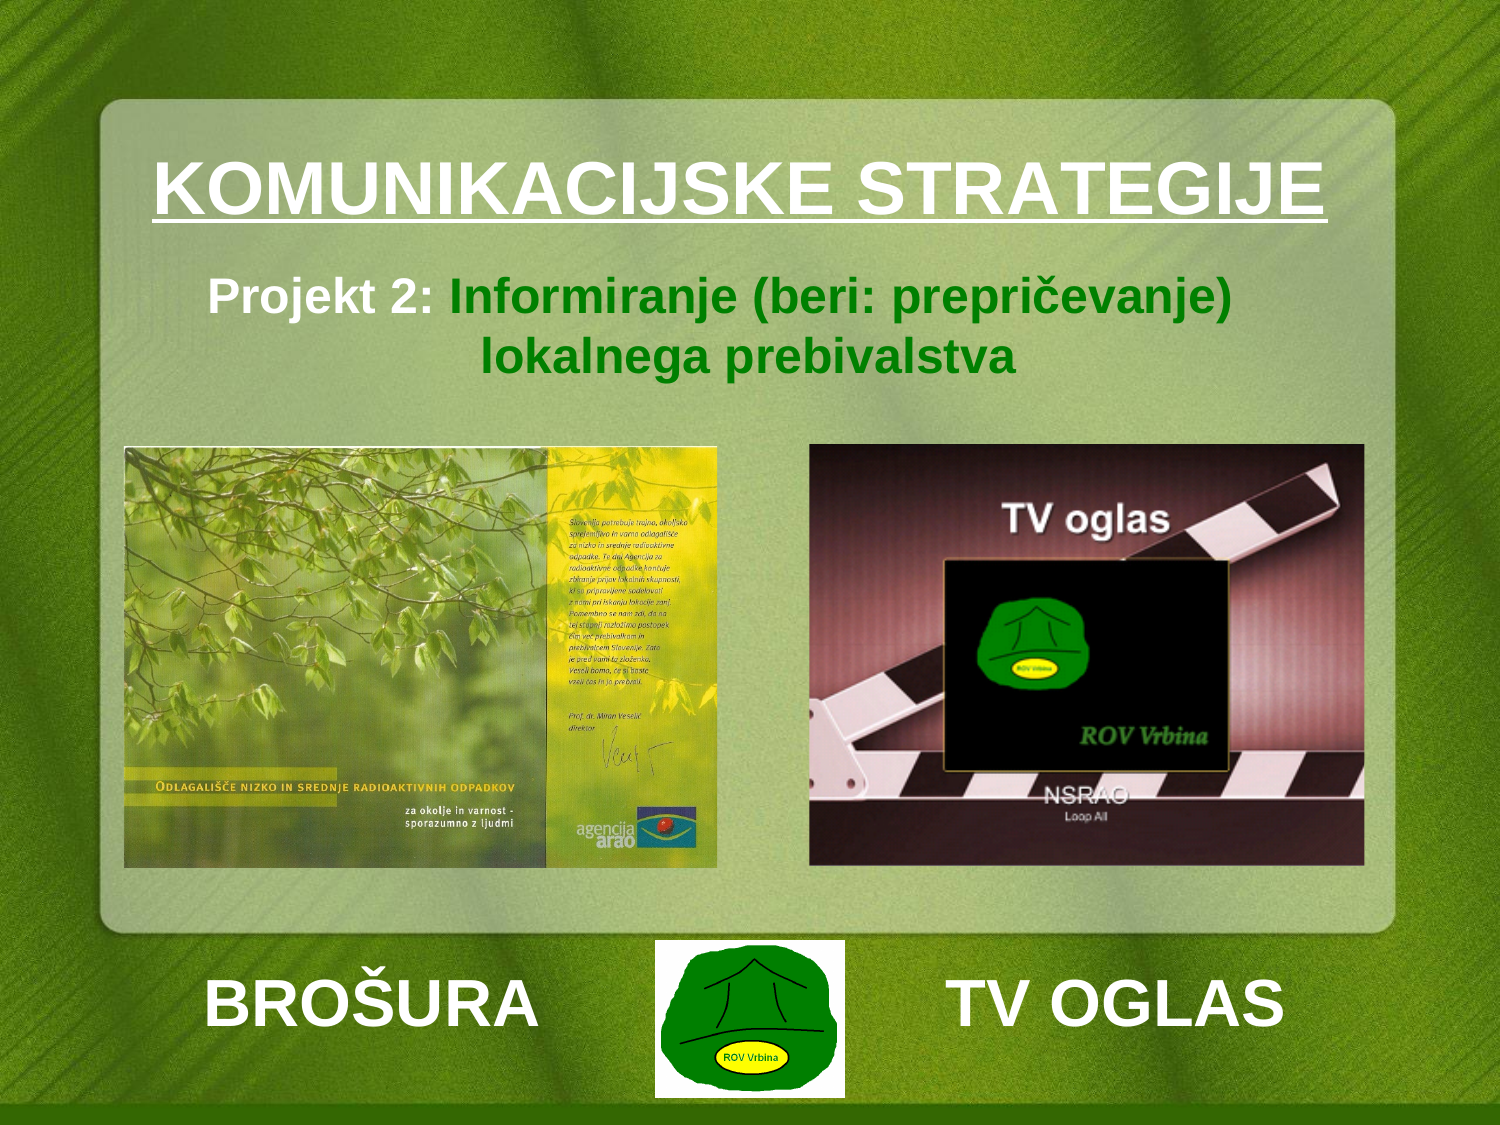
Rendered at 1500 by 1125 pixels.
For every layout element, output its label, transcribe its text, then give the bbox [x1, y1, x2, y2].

picture [123, 446, 718, 868]
text_box BROŠURA [123, 952, 621, 1048]
text_box KOMUNIKACIJSKE STRATEGIJE [64, 101, 1415, 268]
text_box Projekt 2: Informiranje (beri: prepričevanje) lokalnega prebivalstva [100, 255, 1341, 386]
picture [655, 940, 845, 1098]
text_box [0, 0, 1500, 1125]
text_box TV OGLAS [868, 952, 1365, 1048]
